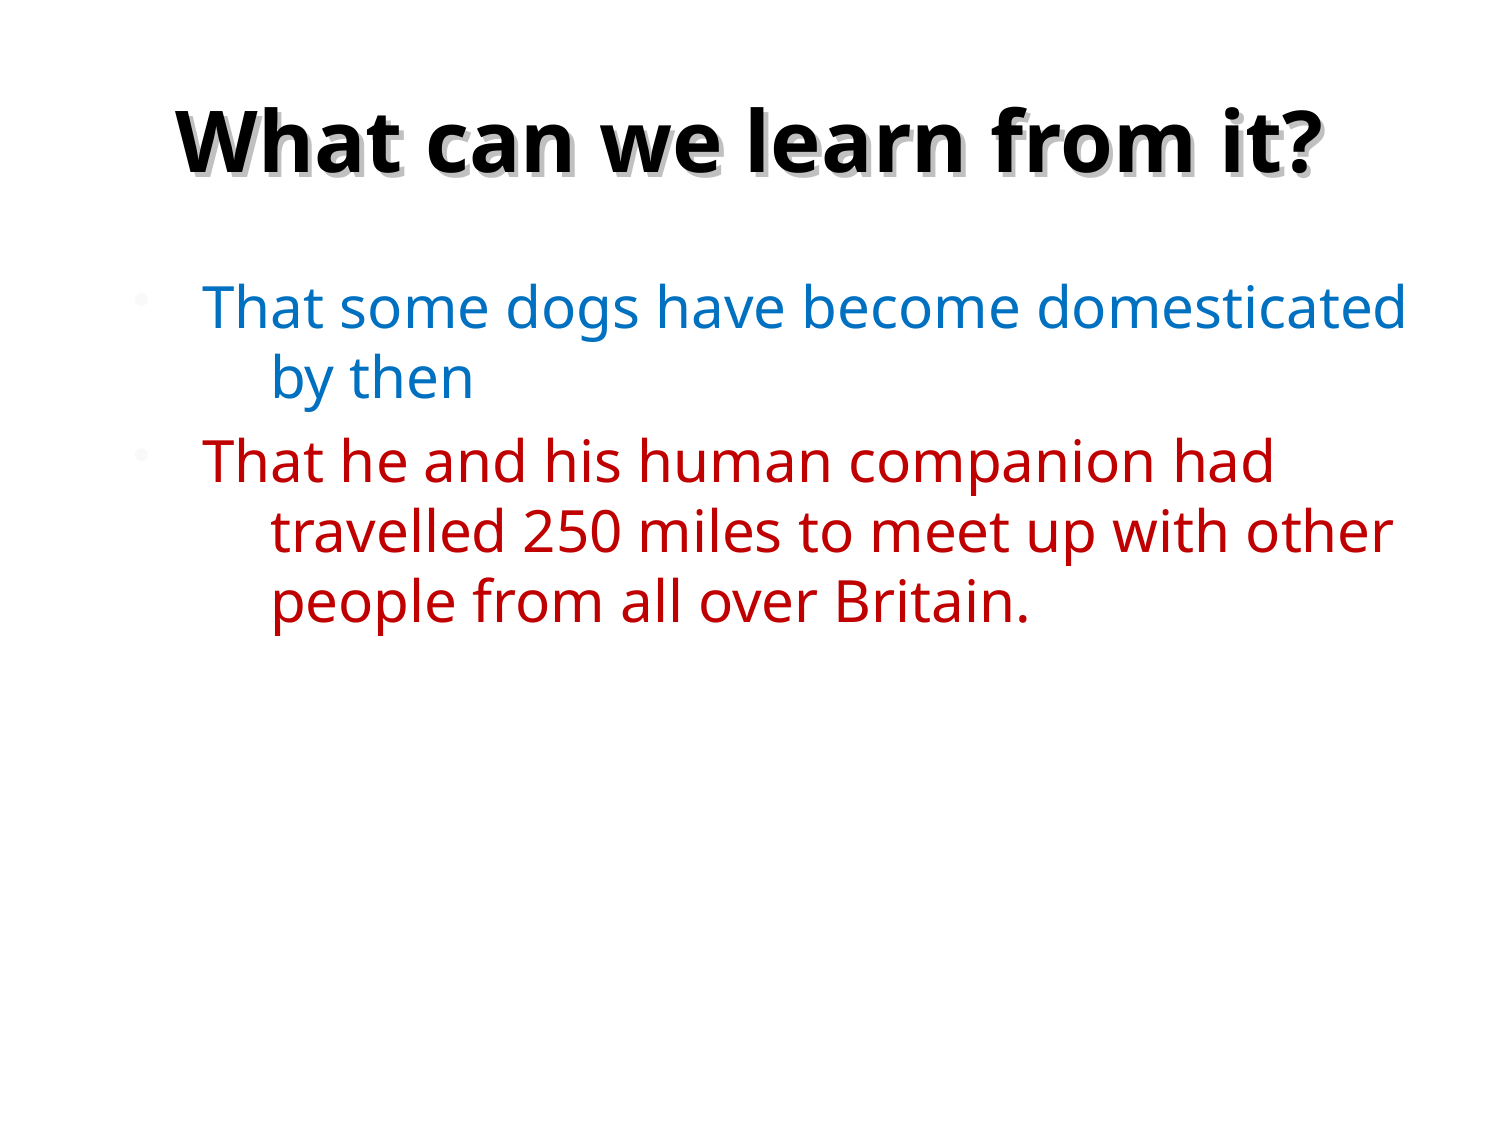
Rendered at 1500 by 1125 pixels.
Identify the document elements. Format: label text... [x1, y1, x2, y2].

list That some dogs have become domesticated by then. That he and his human companion had travelled 250 miles to meet up with other people from all over Britain. [75, 262, 1426, 1036]
title What can we learn from it? [75, 45, 1426, 233]
